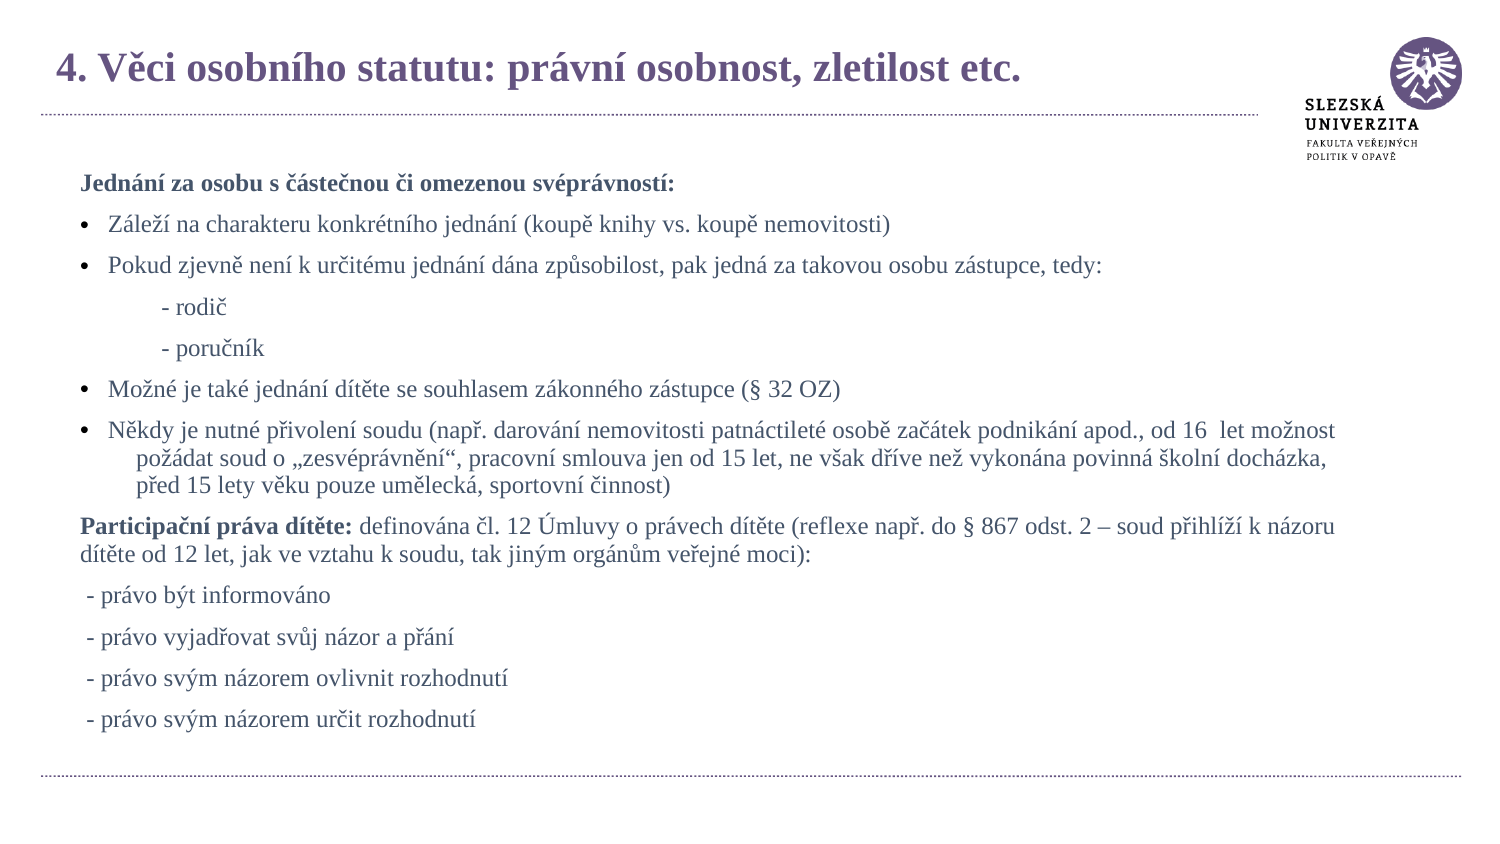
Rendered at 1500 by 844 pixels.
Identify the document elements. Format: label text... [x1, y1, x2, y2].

text_box Jednání za osobu s částečnou či omezenou svéprávností: Záleží na charakteru konkrétního jednání (koupě knihy vs. koupě nemovitosti) Pokud zjevně není k určitému jednání dána způsobilost, pak jedná za takovou osobu zástupce, tedy: - rodič - poručník Možné je také jednání dítěte se souhlasem zákonného zástupce (§ 32 OZ) Někdy je nutné přivolení soudu (např. darování nemovitosti patnáctileté osobě začátek podnikání apod., od 16 let možnost požádat soud o „zesvéprávnění“, pracovní smlouva jen od 15 let, ne však dříve než vykonána povinná školní docházka, před 15 lety věku pouze umělecká, sportovní činnost) Participační práva dítěte: definována čl. 12 Úmluvy o právech dítěte (reflexe např. do § 867 odst. 2 – soud přihlíží k názoru dítěte od 12 let, jak ve vztahu k soudu, tak jiným orgánům veřejné moci): - právo být informováno - právo vyjadřovat svůj názor a přání - právo svým názorem ovlivnit rozhodnutí - právo svým názorem určit rozhodnutí [64, 161, 1385, 812]
title 4. Věci osobního statutu: právní osobnost, zletilost etc. [41, 32, 1220, 116]
